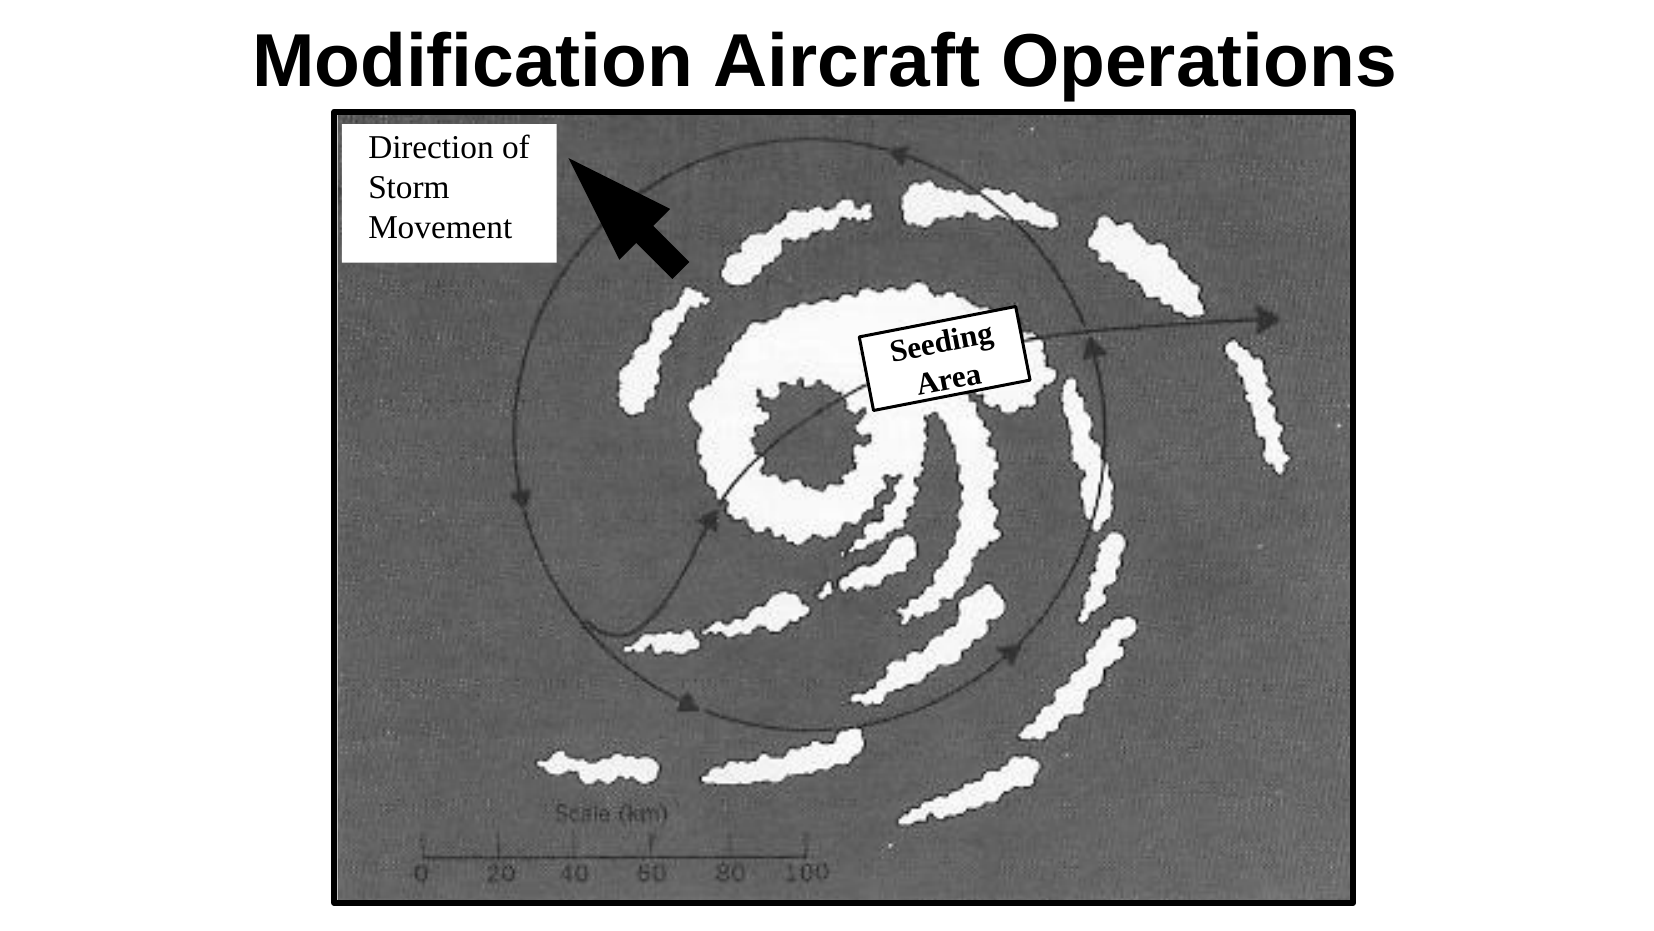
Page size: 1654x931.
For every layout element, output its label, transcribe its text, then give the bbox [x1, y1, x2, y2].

text_box Direction of Storm Movement [341, 124, 557, 263]
picture [337, 114, 1351, 901]
title Modification Aircraft Operations [0, 5, 1654, 107]
text_box Seeding Area [859, 306, 1031, 411]
